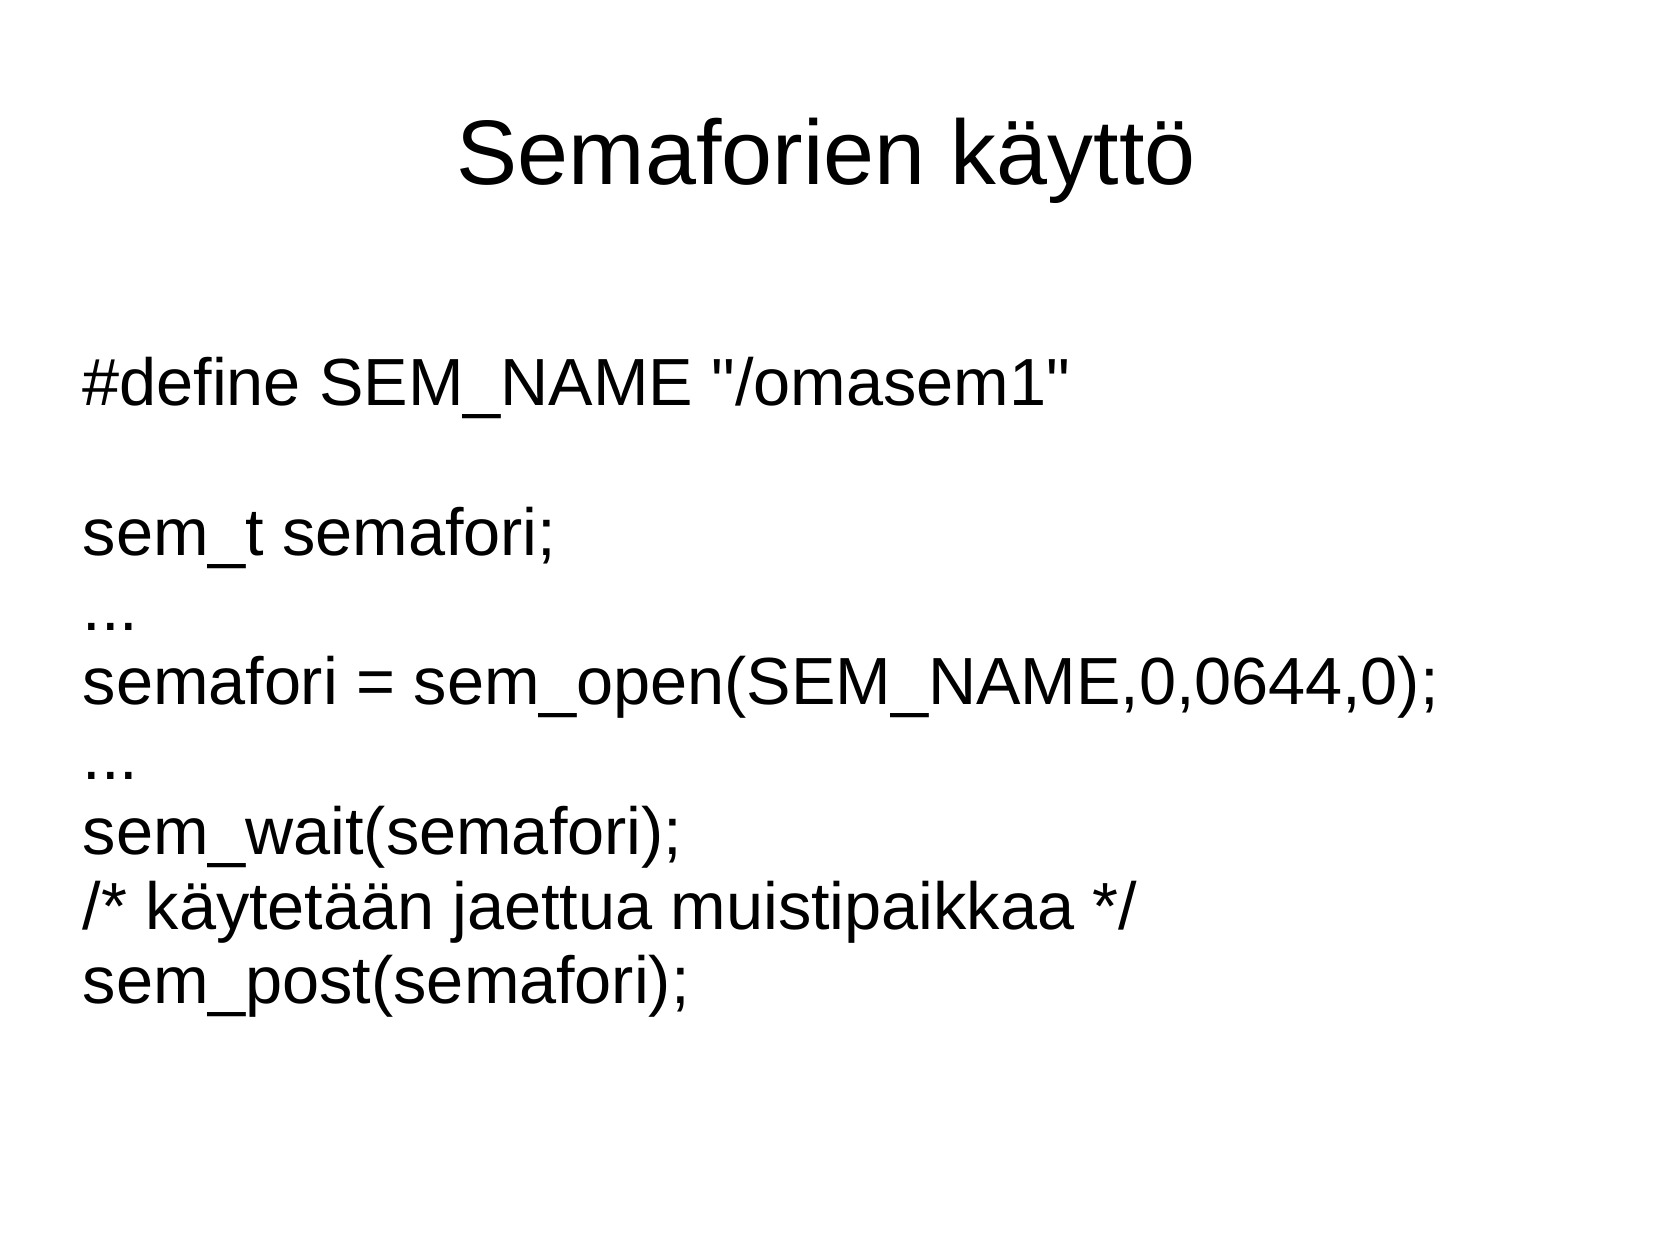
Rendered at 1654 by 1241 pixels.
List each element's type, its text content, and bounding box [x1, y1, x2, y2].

title Semaforien käyttö [82, 56, 1571, 250]
subtitle #define SEM_NAME "/omasem1" sem_t semafori; ... semafori = sem_open(SEM_NAME,0,0644,0); ... sem_wait(semafori); /* käytetään jaettua muistipaikkaa */ sem_post(semafori); [82, 270, 1571, 1093]
